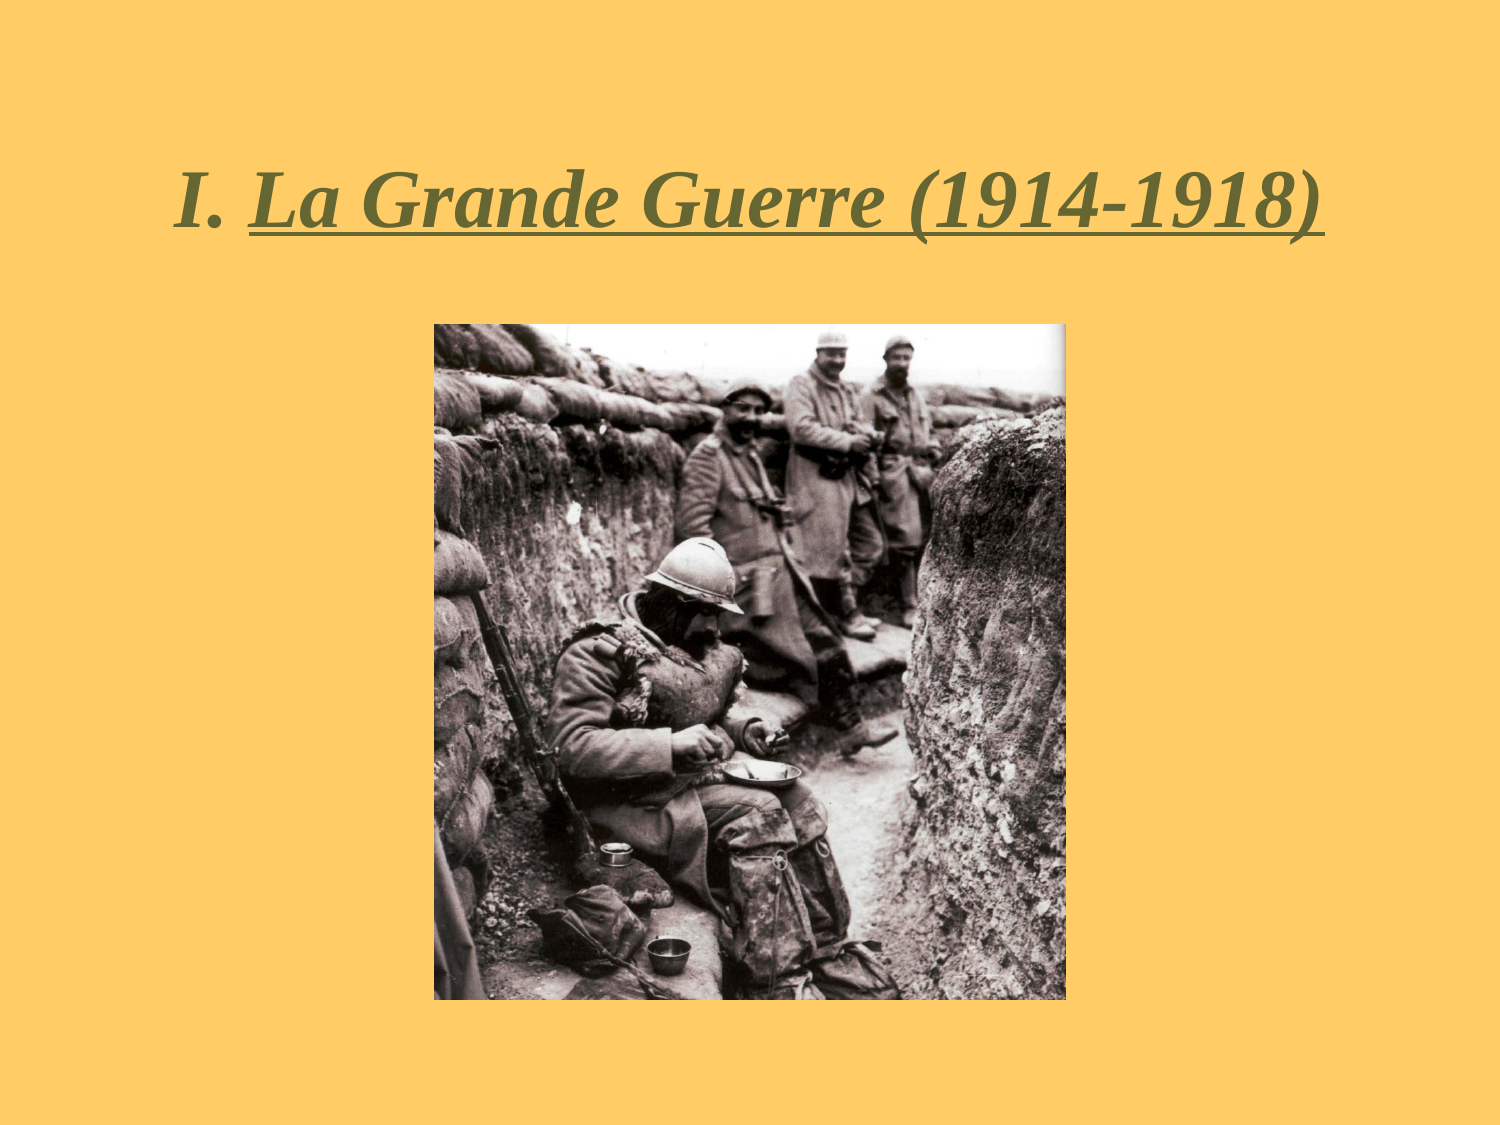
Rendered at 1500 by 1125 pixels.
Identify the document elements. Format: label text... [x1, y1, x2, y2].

title I. La Grande Guerre (1914-1918) [112, 99, 1388, 288]
picture [434, 324, 1066, 1000]
